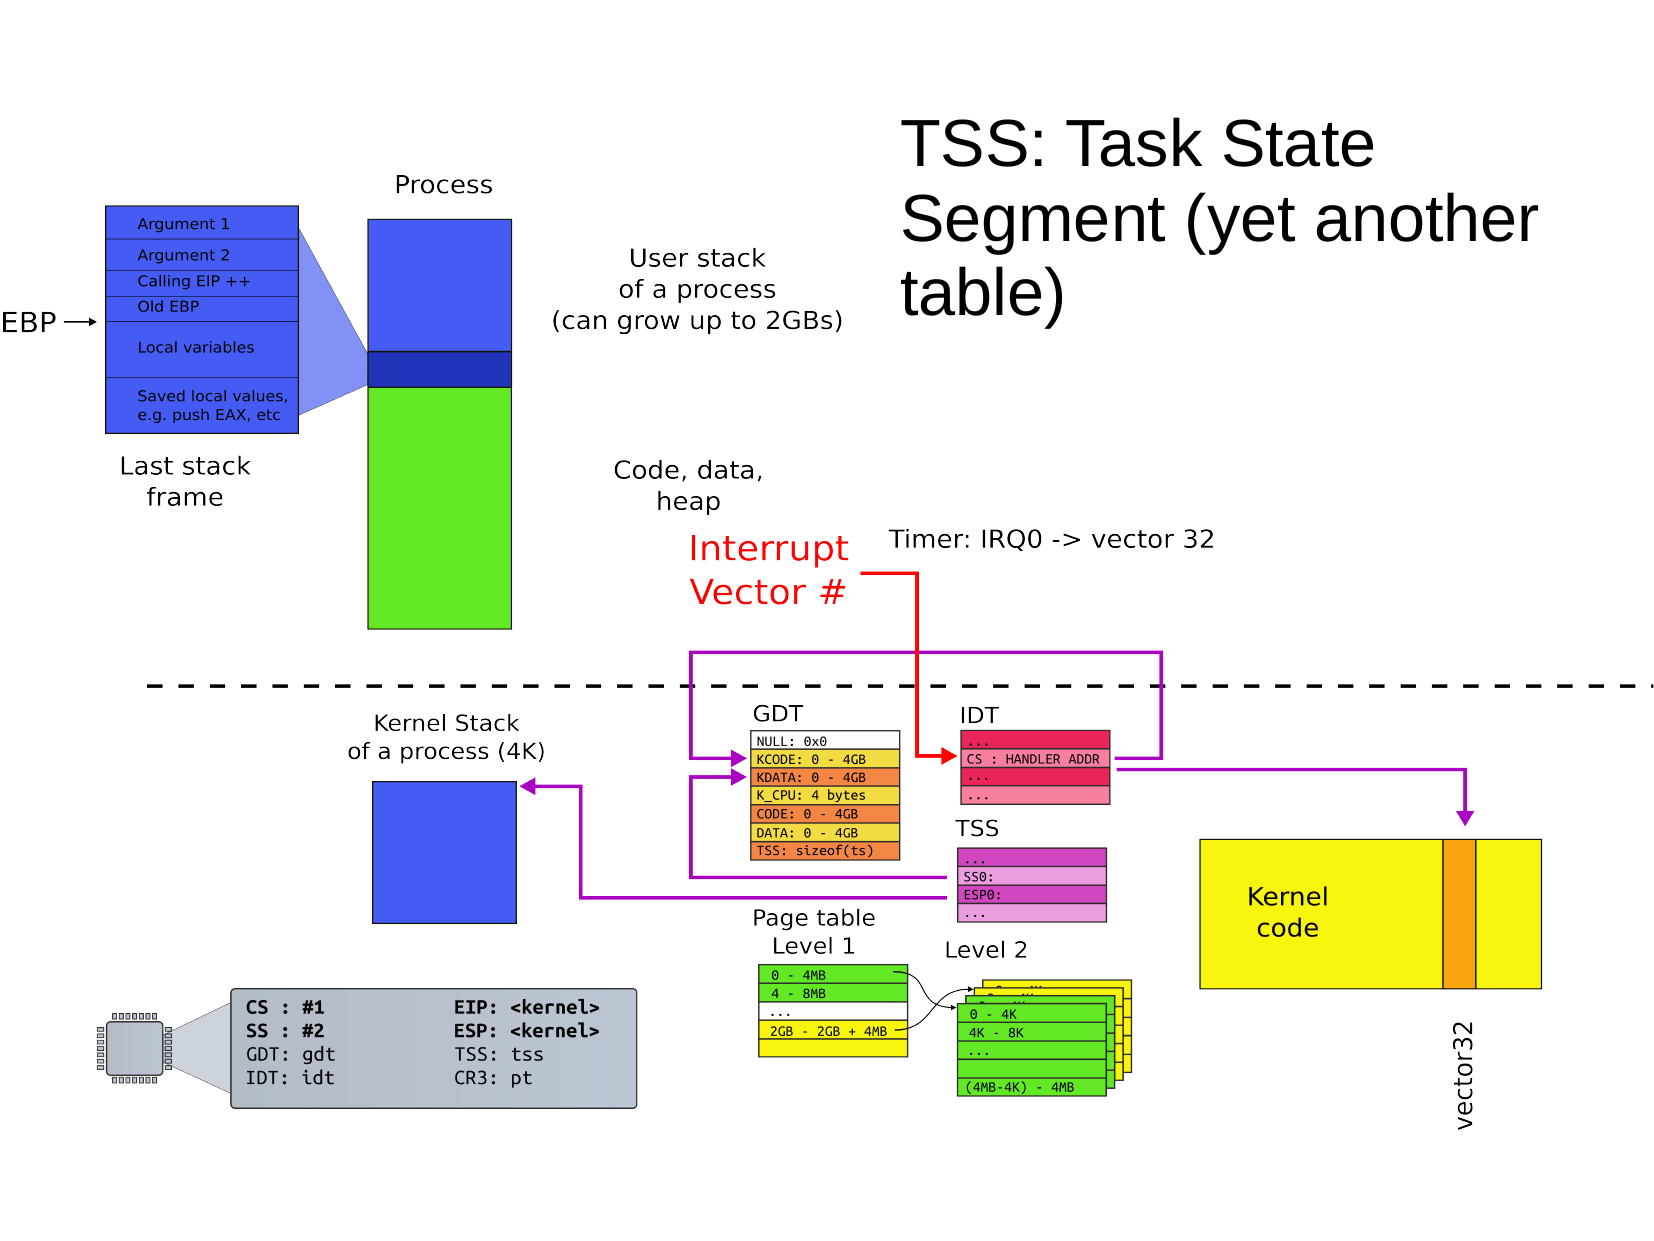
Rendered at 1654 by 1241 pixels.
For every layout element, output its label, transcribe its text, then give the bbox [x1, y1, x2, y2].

picture [3, 175, 1654, 1130]
list TSS: Task State Segment (yet another table) [900, 105, 1576, 175]
